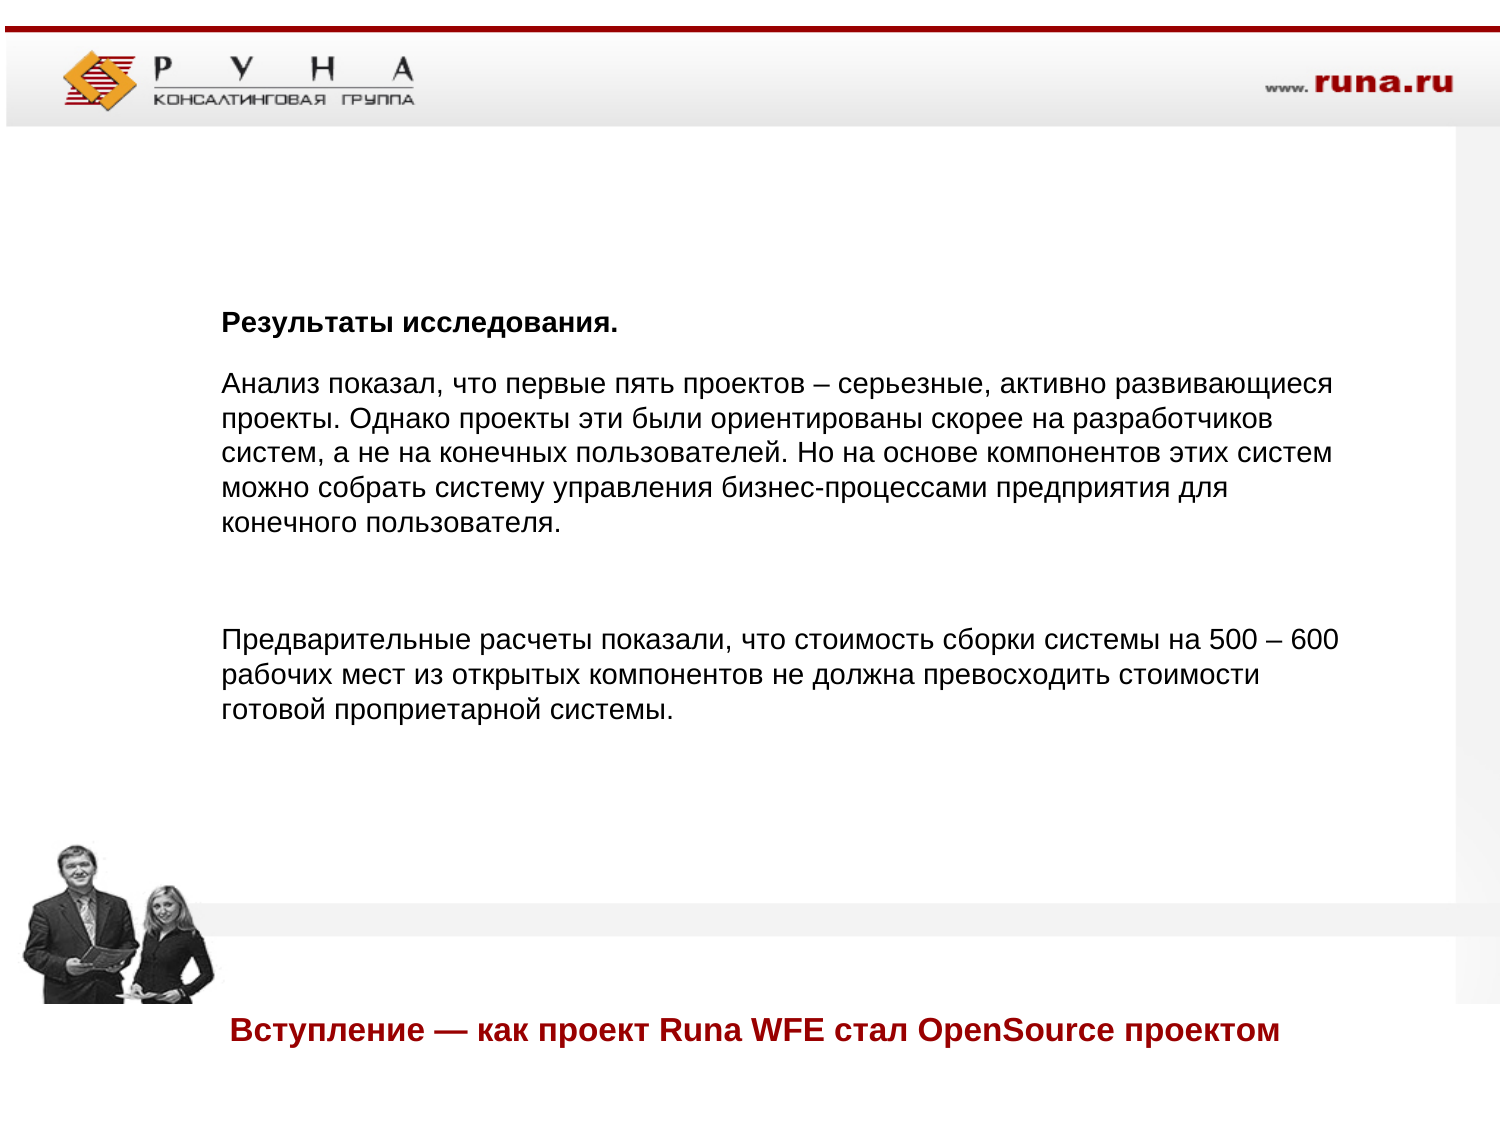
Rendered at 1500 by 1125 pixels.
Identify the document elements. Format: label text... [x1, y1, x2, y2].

text_box Результаты исследования. Анализ показал, что первые пять проектов – серьезные, активно развивающиеся проекты. Однако проекты эти были ориентированы скорее на разработчиков систем, а не на конечных пользователей. Но на основе компонентов этих систем можно собрать систему управления бизнес-процессами предприятия для конечного пользователя. Предварительные расчеты показали, что стоимость сборки системы на 500 – 600 рабочих мест из открытых компонентов не должна превосходить стоимости готовой проприетарной системы. [206, 295, 1388, 734]
picture [5, 26, 1500, 1004]
text_box Вступление — как проект Runa WFE стал OpenSource проектом [159, 1000, 1353, 1048]
